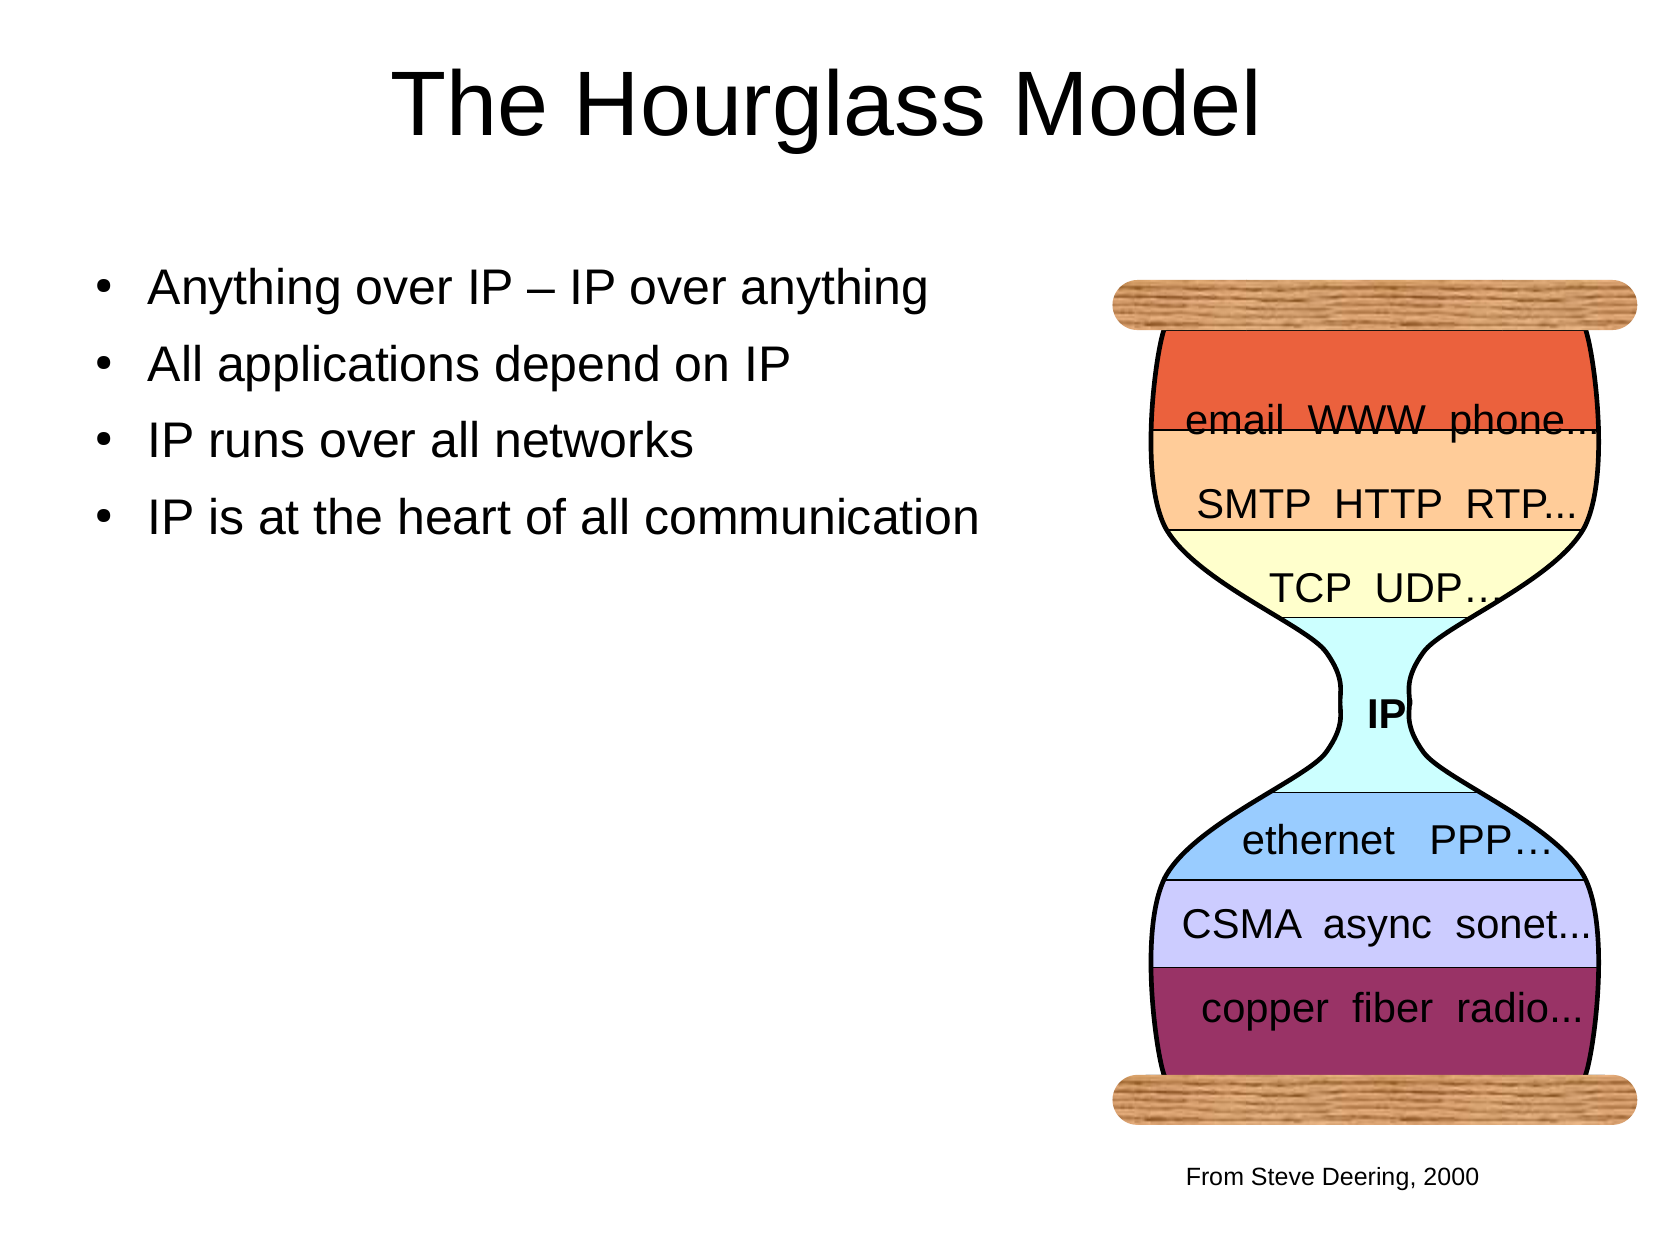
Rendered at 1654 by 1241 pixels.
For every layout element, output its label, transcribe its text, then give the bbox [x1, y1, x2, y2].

text_box From Steve Deering, 2000 [1168, 1162, 1593, 1241]
title The Hourglass Model [124, 35, 1530, 171]
text_box [1112, 279, 1654, 1125]
text_box email WWW phone... SMTP HTTP RTP... TCP UDP… IP ethernet PPP… CSMA async sonet... copper fiber radio... [1151, 377, 1598, 1040]
list Anything over IP – IP over anything All applications depend on IP IP runs over all networks IP is at the heart of all communication [62, 251, 1132, 891]
